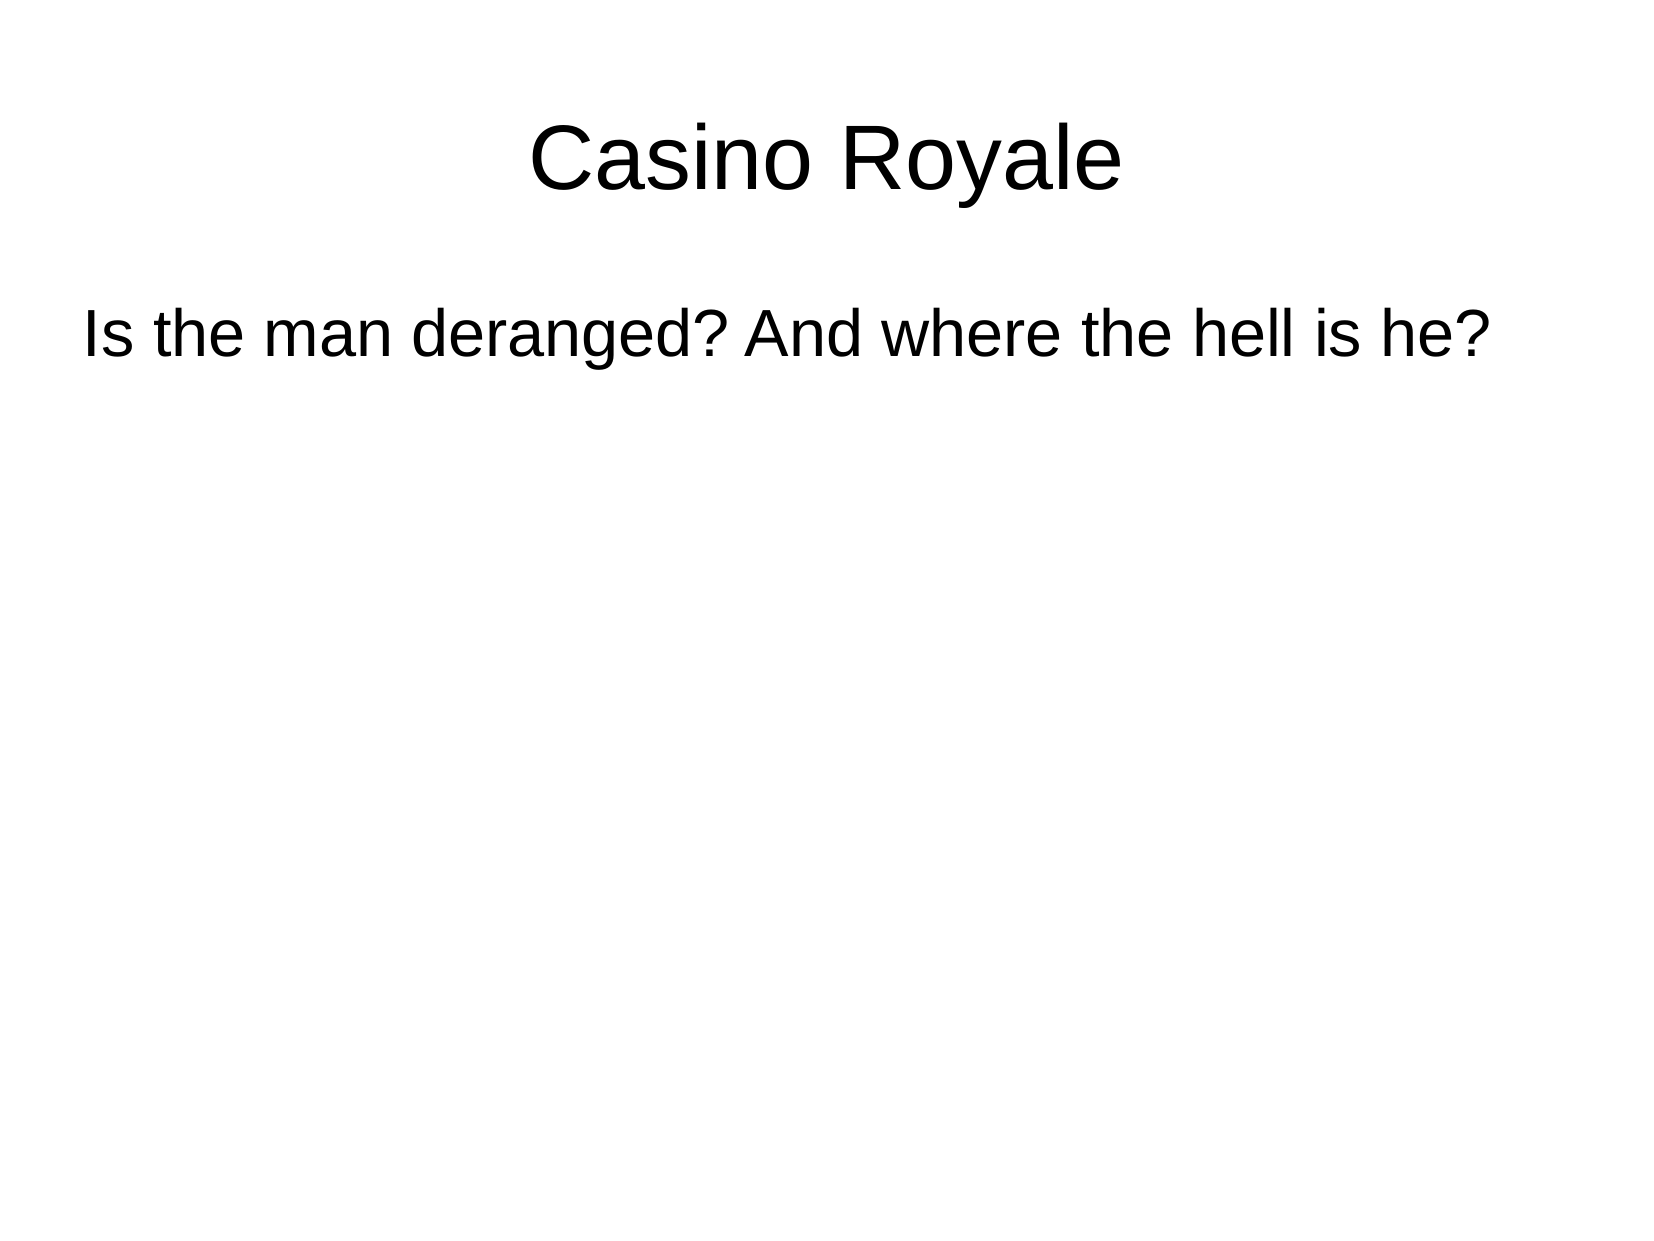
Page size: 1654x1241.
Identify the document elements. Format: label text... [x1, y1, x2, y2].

title Casino Royale [82, 49, 1571, 257]
list Is the man deranged? And where the hell is he? [82, 290, 1571, 1010]
